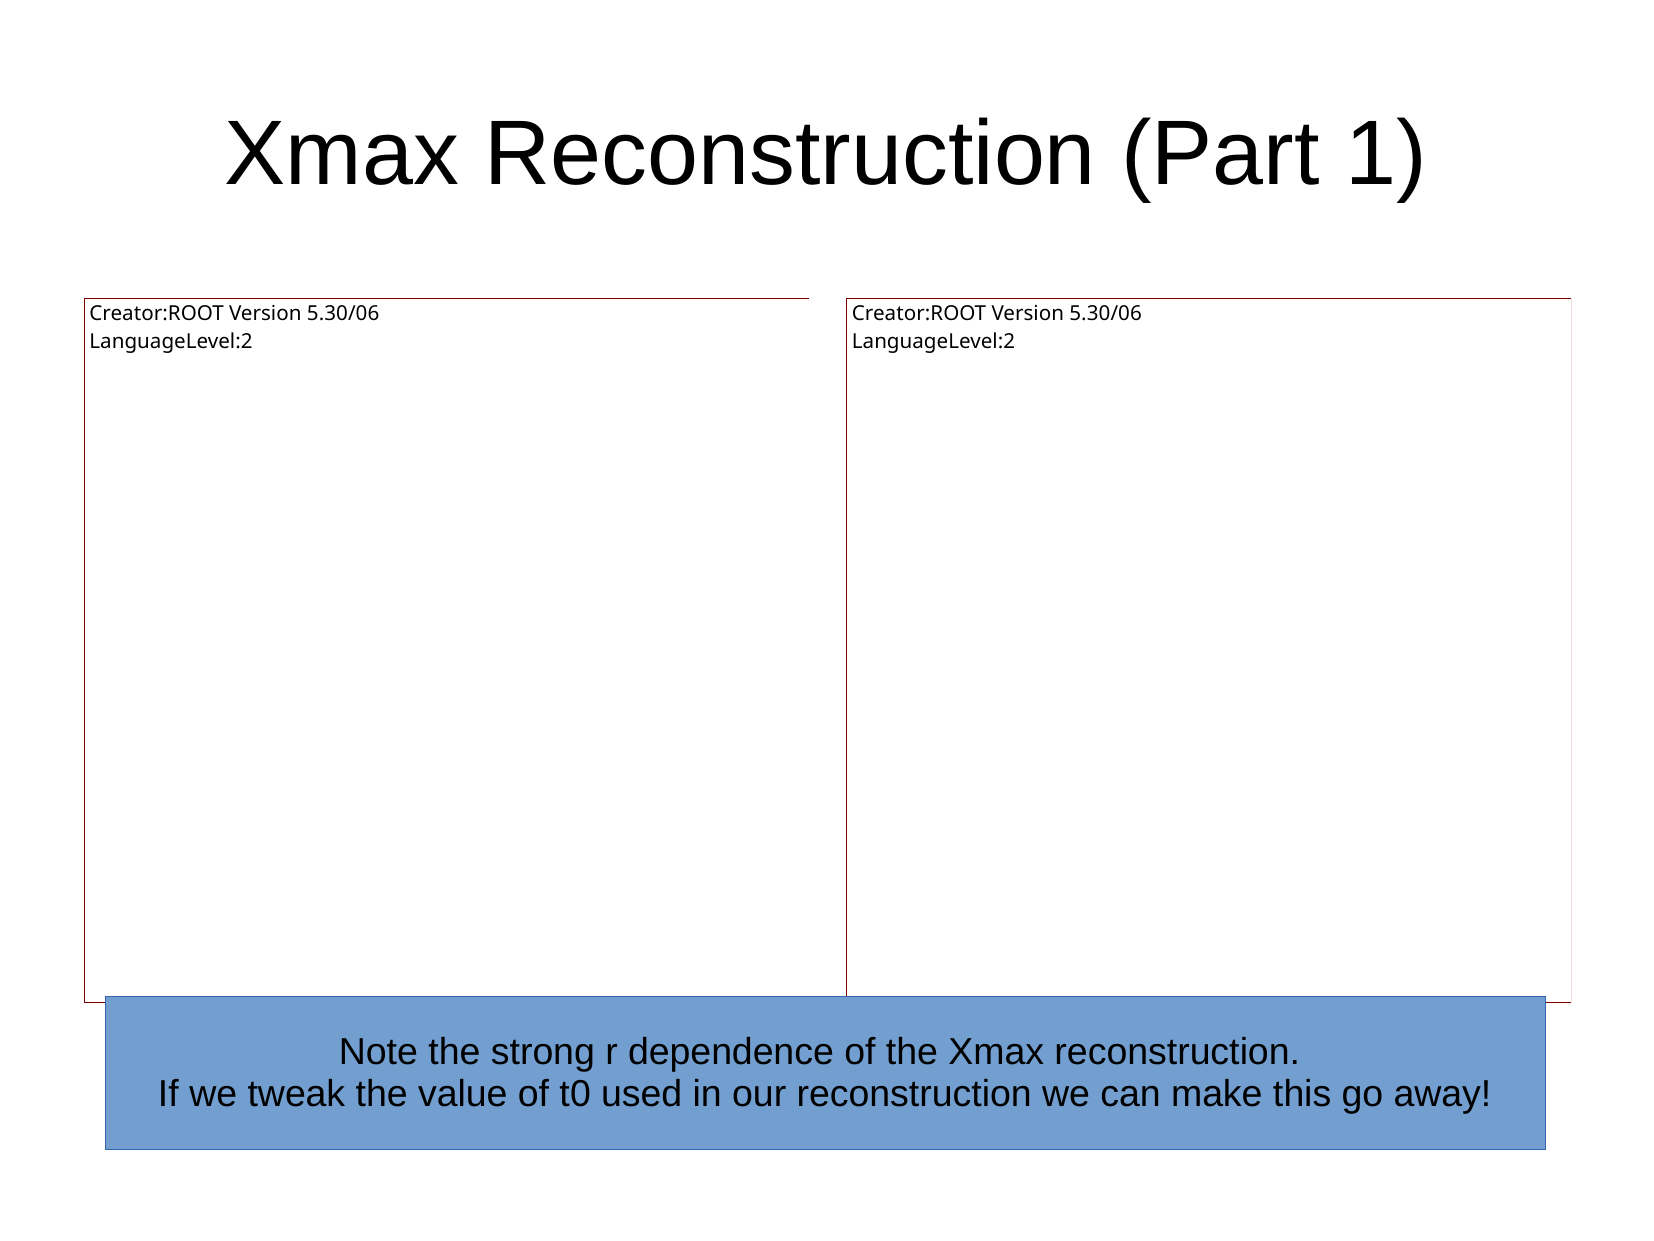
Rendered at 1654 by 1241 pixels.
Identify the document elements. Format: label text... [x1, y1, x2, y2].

picture [82, 296, 809, 1003]
picture [845, 296, 1572, 1003]
title Xmax Reconstruction (Part 1) [82, 49, 1571, 257]
text_box Note the strong r dependence of the Xmax reconstruction. If we tweak the value of t0 used in our reconstruction we can make this go away! [105, 996, 1546, 1150]
